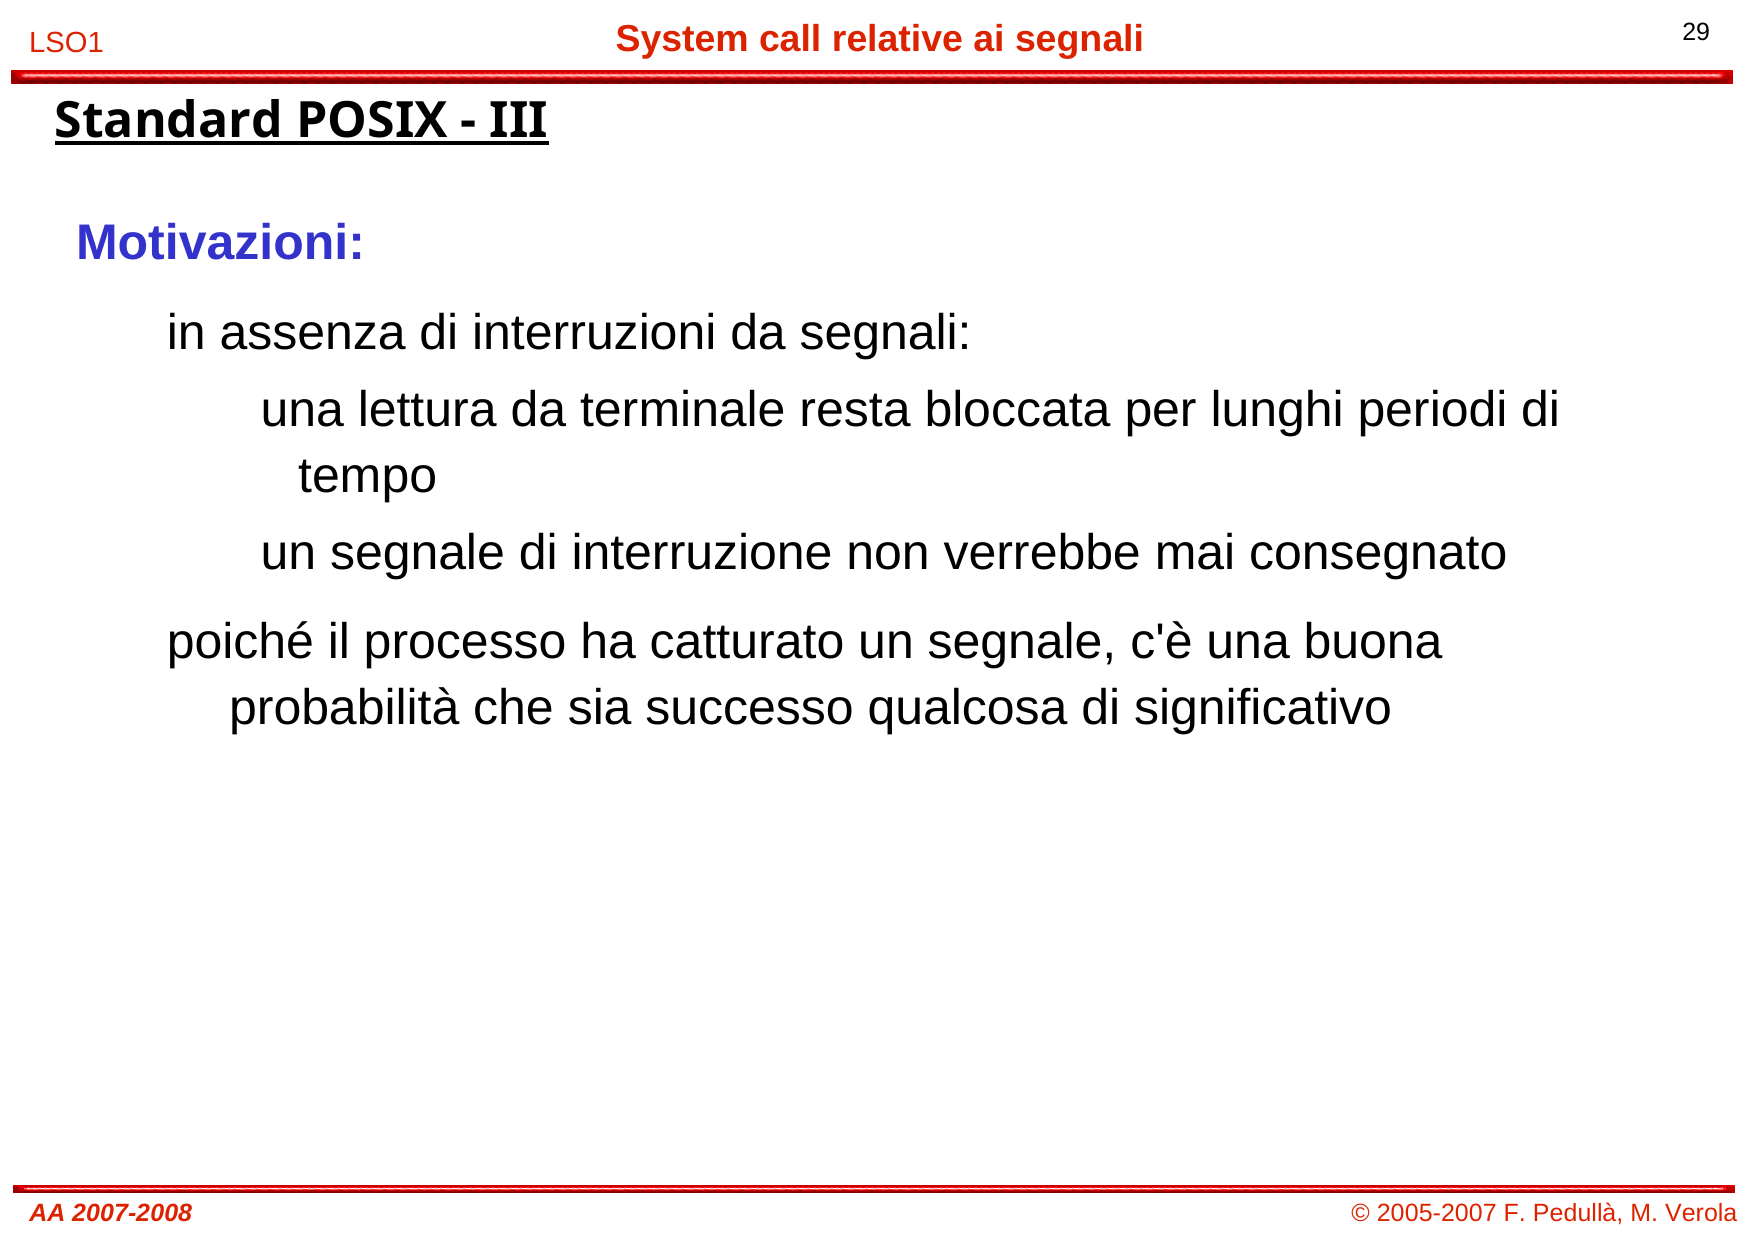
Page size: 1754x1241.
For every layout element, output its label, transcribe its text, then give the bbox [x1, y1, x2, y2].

picture [13, 1185, 1735, 1193]
list Motivazioni: in assenza di interruzioni da segnali: una lettura da terminale resta bloccata per lunghi periodi di tempo un segnale di interruzione non verrebbe mai consegnato poiché il processo ha catturato un segnale, c'è una buona probabilità che sia successo qualcosa di significativo [58, 206, 1696, 835]
picture [11, 70, 1733, 84]
title Standard POSIX - III [40, 72, 1714, 168]
